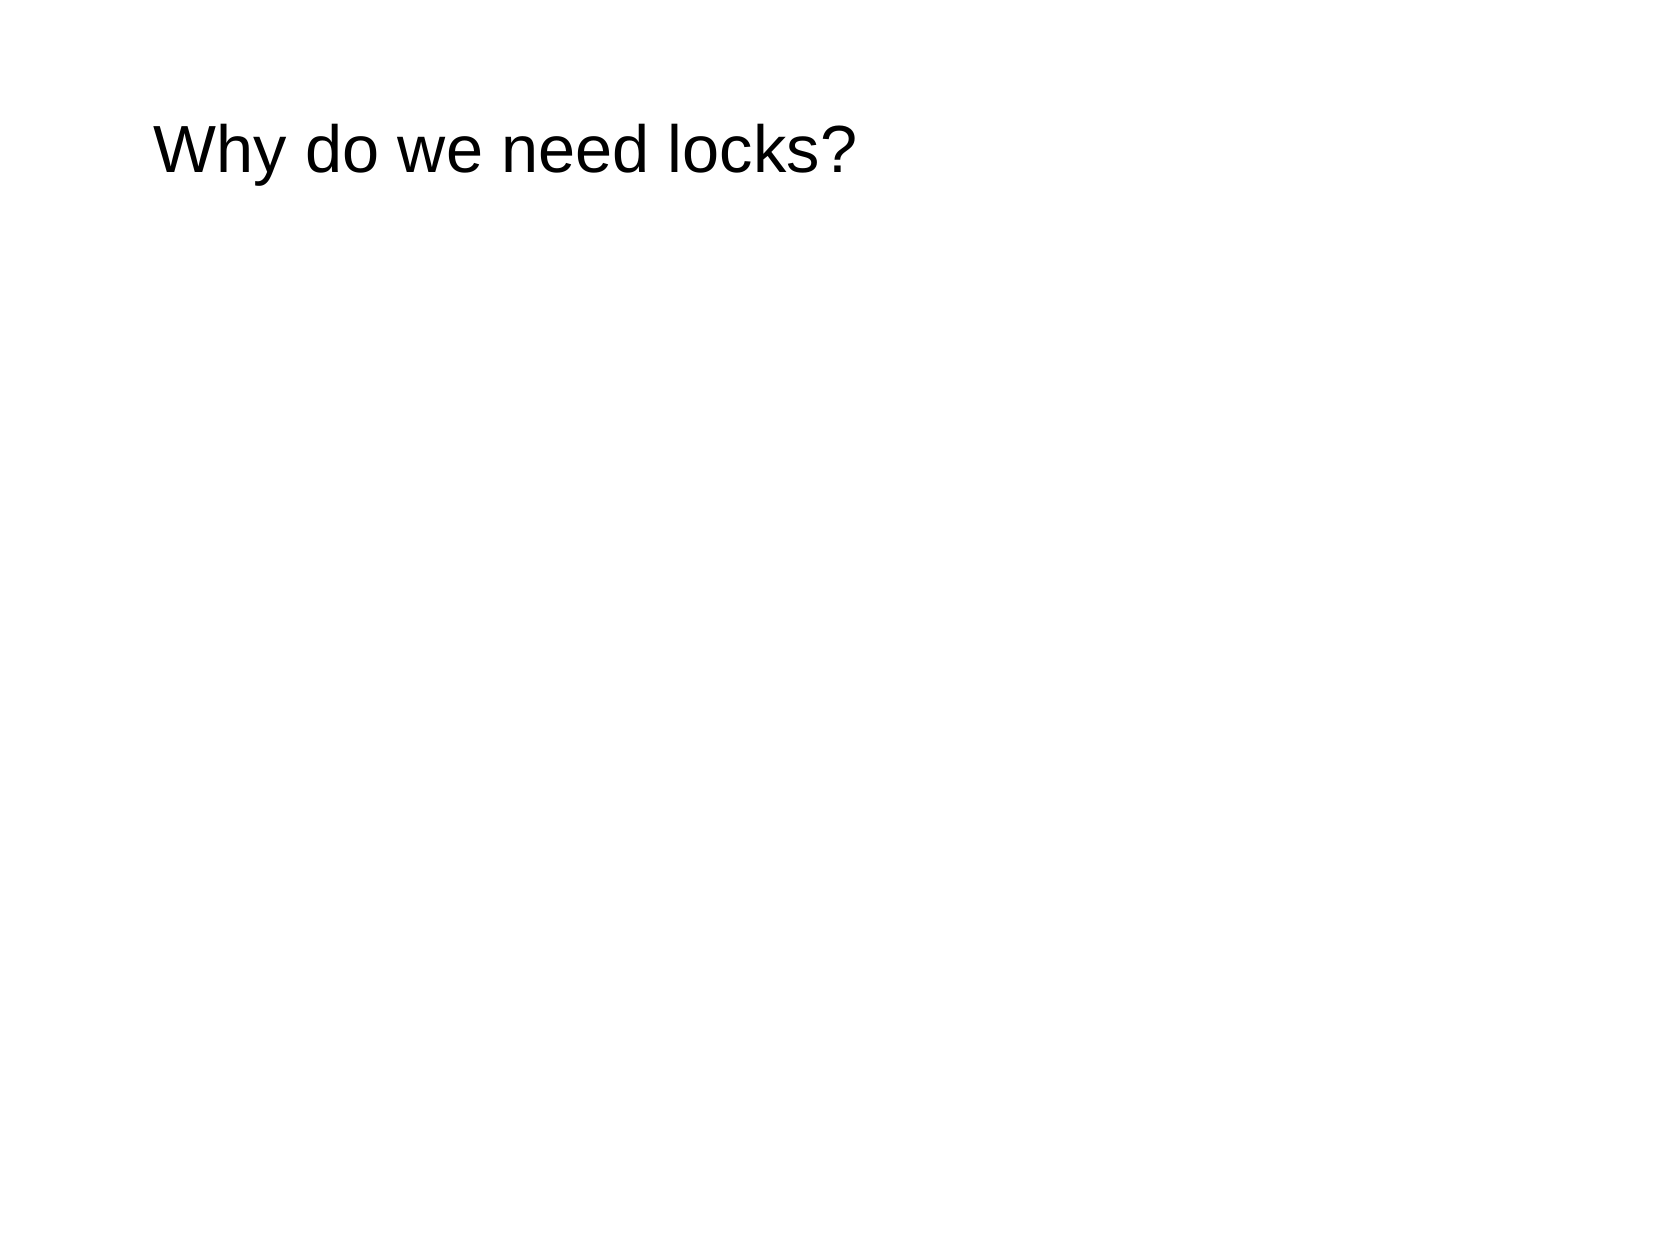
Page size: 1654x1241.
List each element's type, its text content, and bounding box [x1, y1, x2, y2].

list Why do we need locks? [82, 112, 1571, 1010]
